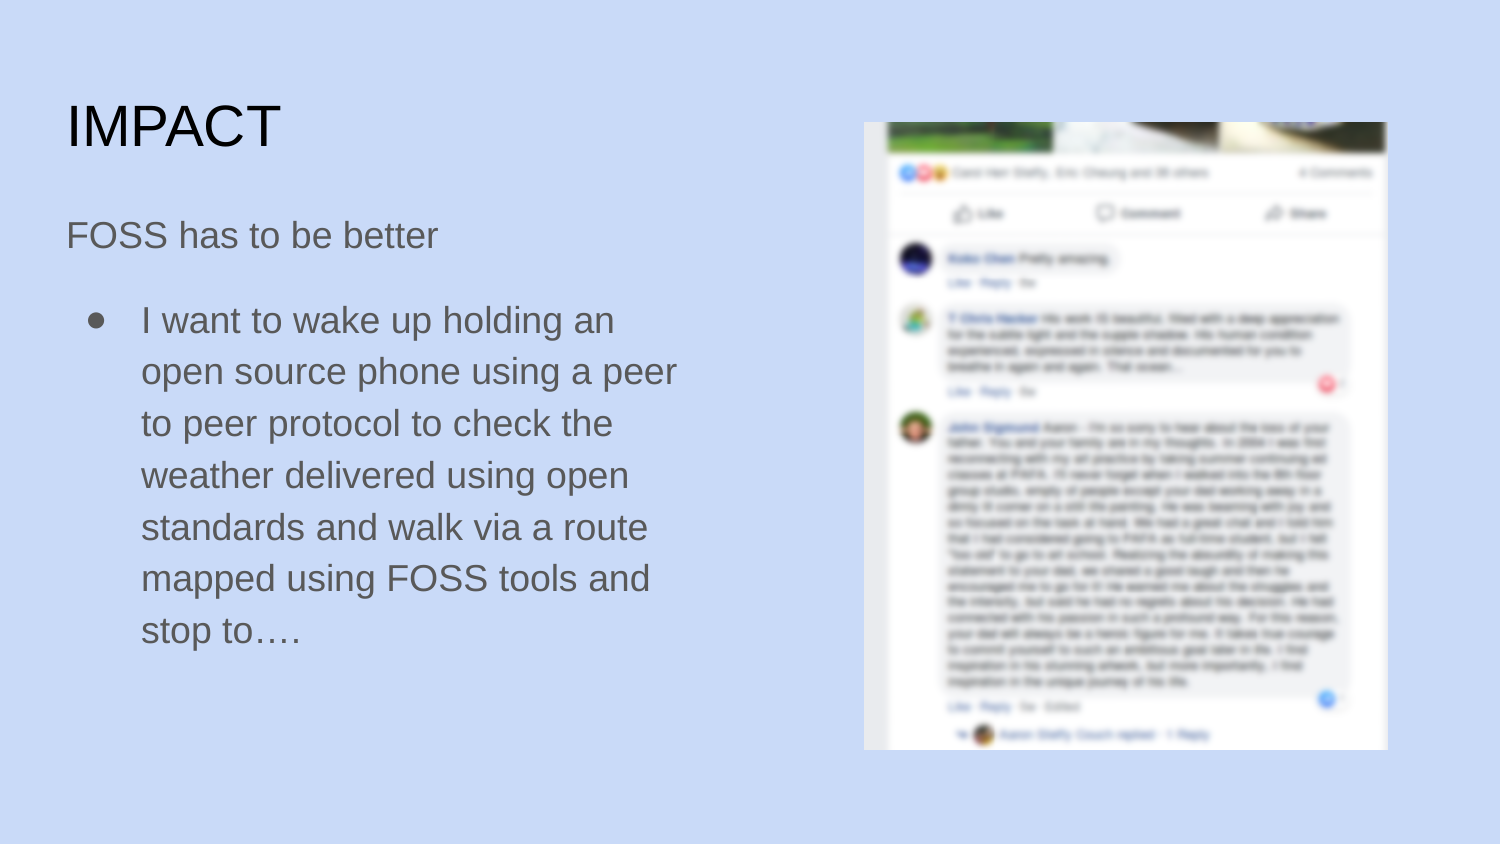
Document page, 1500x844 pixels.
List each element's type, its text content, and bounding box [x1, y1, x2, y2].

list FOSS has to be better I want to wake up holding an open source phone using a peer to peer protocol to check the weather delivered using open standards and walk via a route mapped using FOSS tools and stop to…. [51, 189, 723, 750]
title IMPACT [51, 72, 1449, 167]
picture [864, 122, 1388, 750]
